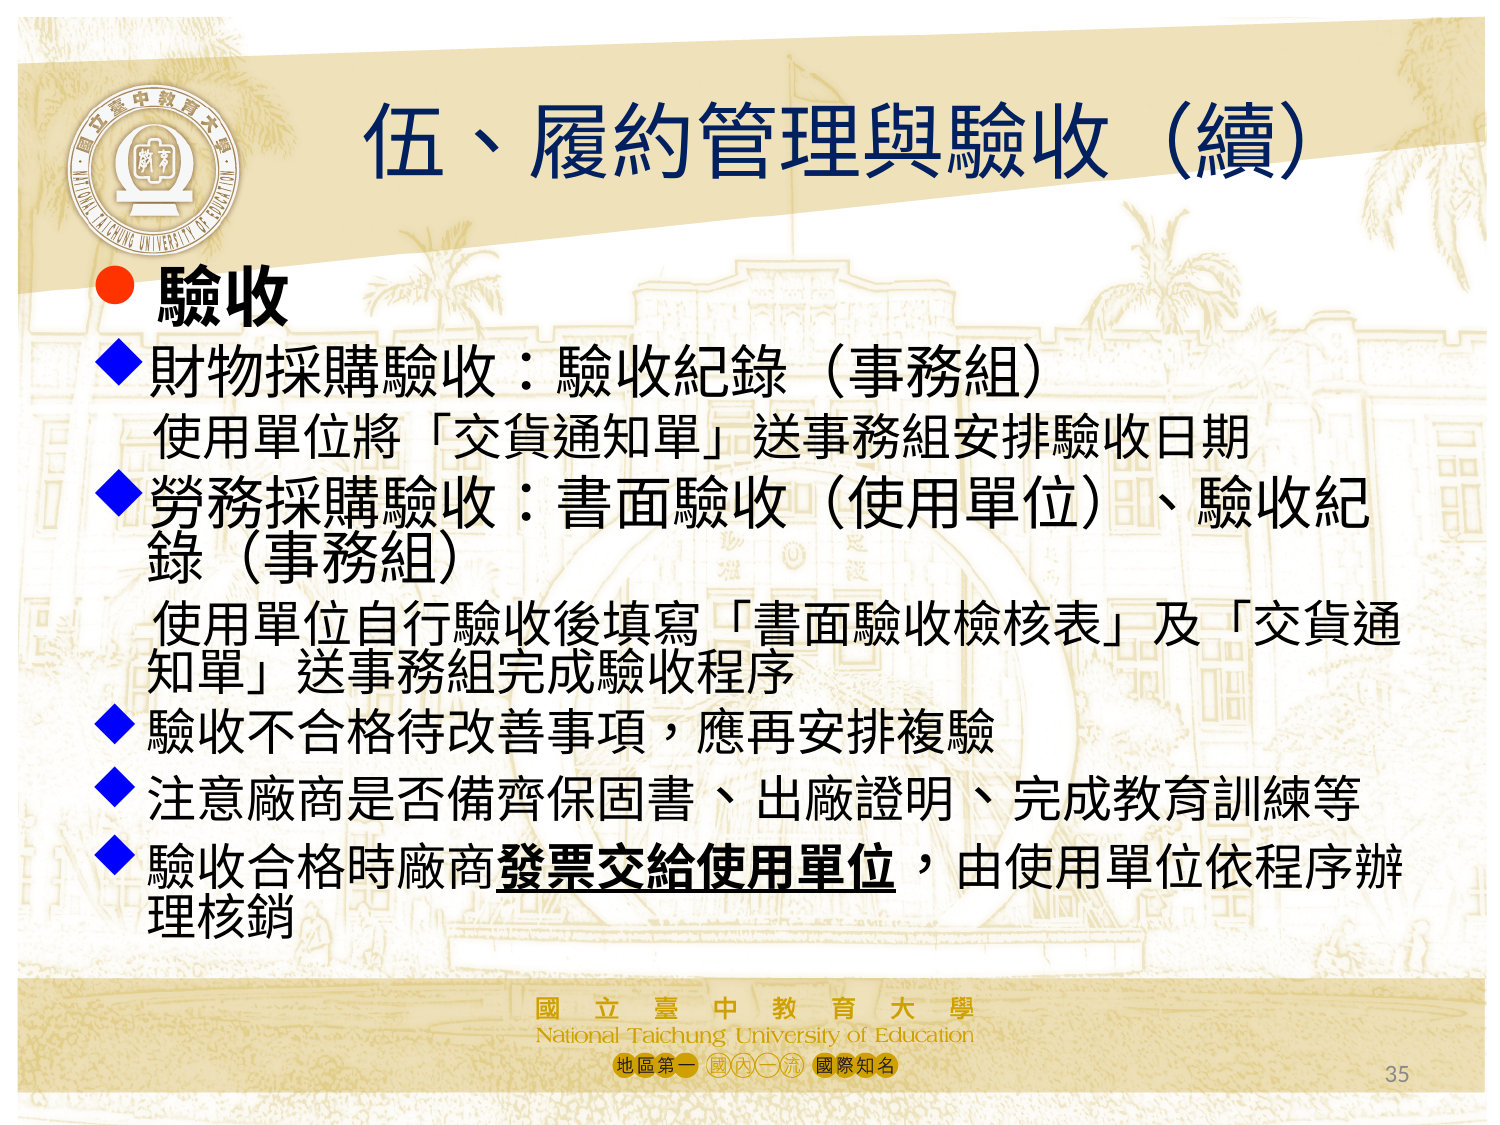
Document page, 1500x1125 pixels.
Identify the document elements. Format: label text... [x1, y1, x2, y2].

list 驗收 財物採購驗收：驗收紀錄（事務組） 使用單位將「交貨通知單」送事務組安排驗收日期 勞務採購驗收：書面驗收（使用單位）、驗收紀錄（事務組） 使用單位自行驗收後填寫「書面驗收檢核表」及「交貨通知單」送事務組完成驗收程序 驗收不合格待改善事項，應再安排複驗 注意廠商是否備齊保固書、出廠證明、完成教育訓練等 驗收合格時廠商發票交給使用單位，由使用單位依程序辦理核銷 [75, 262, 1426, 1005]
title 伍、履約管理與驗收（續） [336, 45, 1388, 233]
picture [0, 0, 1500, 1125]
text_box <編號> [1074, 1042, 1426, 1103]
